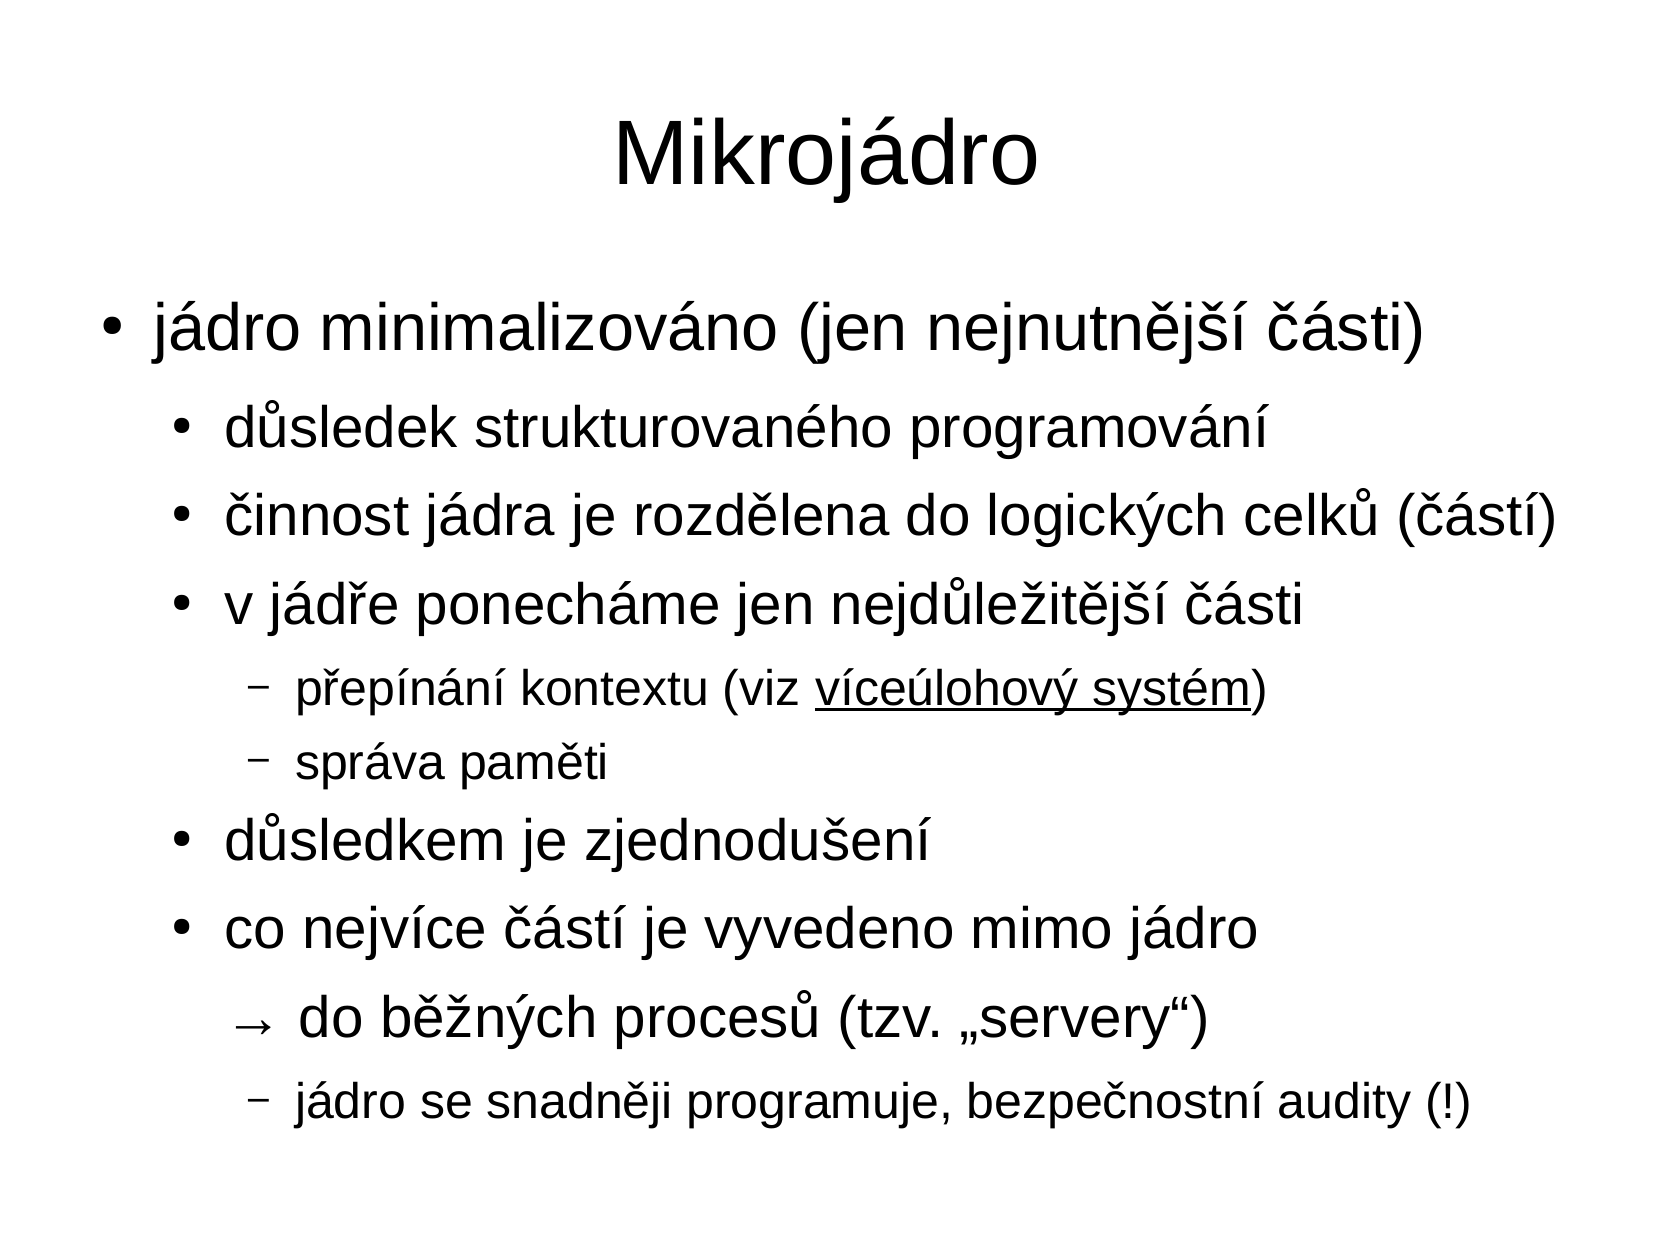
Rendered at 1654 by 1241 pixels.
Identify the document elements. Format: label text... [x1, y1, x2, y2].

list jádro minimalizováno (jen nejnutnější části) důsledek strukturovaného programování činnost jádra je rozdělena do logických celků (částí) v jádře ponecháme jen nejdůležitější části přepínání kontextu (viz víceúlohový systém) správa paměti důsledkem je zjednodušení co nejvíce částí je vyvedeno mimo jádro → do běžných procesů (tzv. „servery“) jádro se snadněji programuje, bezpečnostní audity (!) [82, 290, 1571, 1130]
title Mikrojádro [82, 49, 1571, 257]
